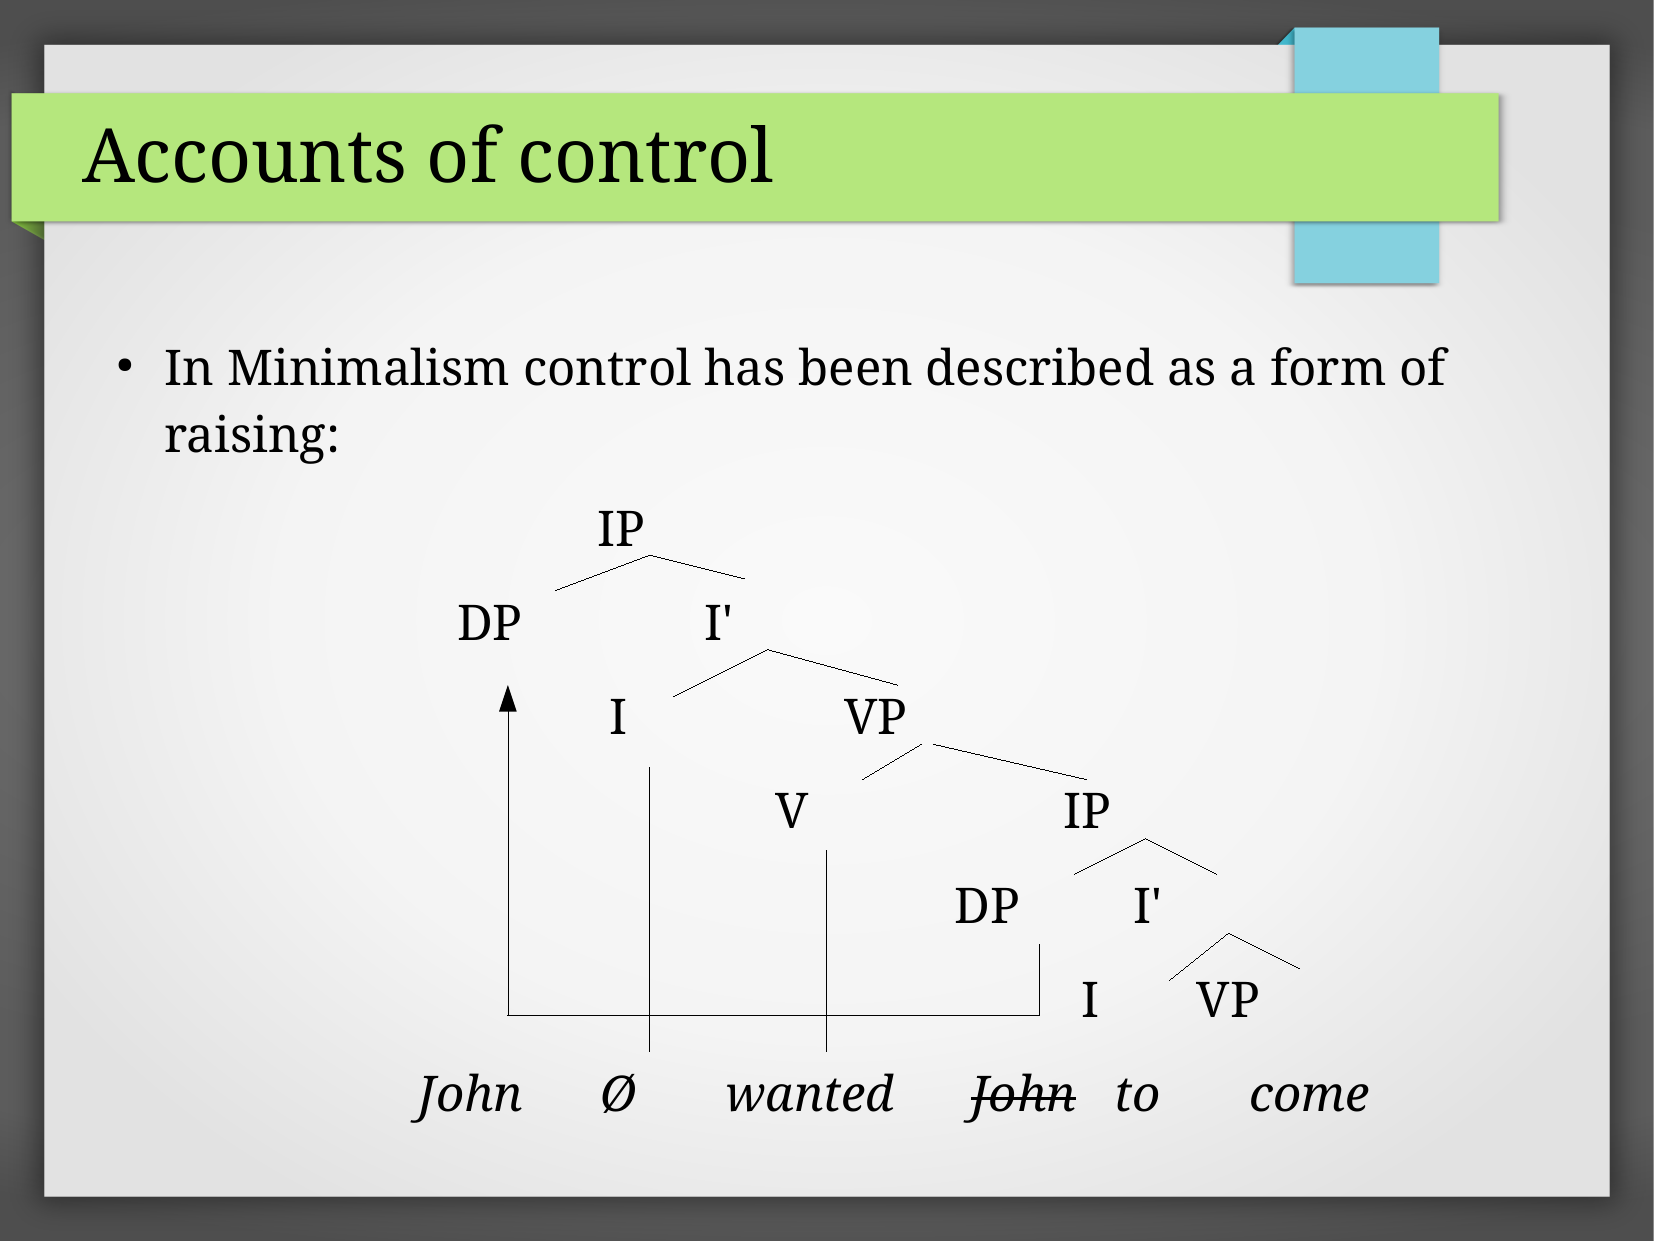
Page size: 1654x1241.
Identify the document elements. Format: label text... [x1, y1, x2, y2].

title Accounts of control [82, 94, 1264, 213]
list In Minimalism control has been described as a form of raising: IP DP I' I VP V IP DP I' I VP John Ø wanted John to come [100, 332, 1589, 1134]
picture [0, 0, 1654, 1241]
